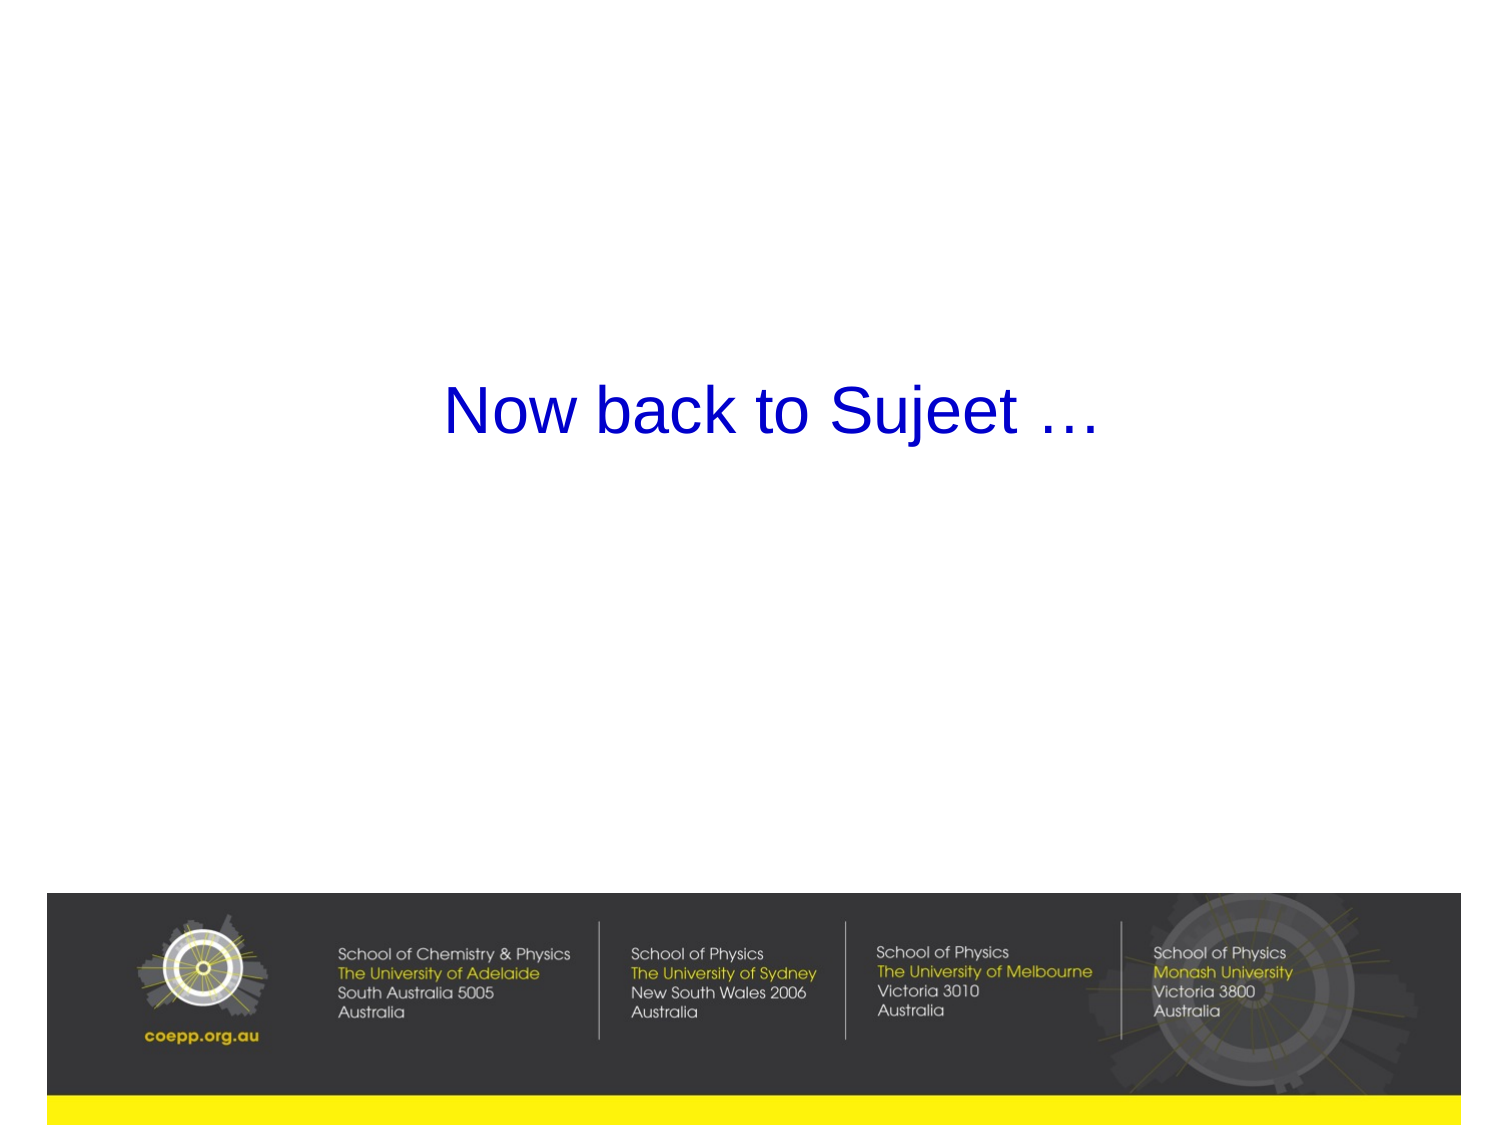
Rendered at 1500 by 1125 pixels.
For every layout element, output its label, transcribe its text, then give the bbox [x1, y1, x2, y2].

text_box Now back to Sujeet … [330, 366, 1217, 456]
picture [47, 893, 1461, 1125]
